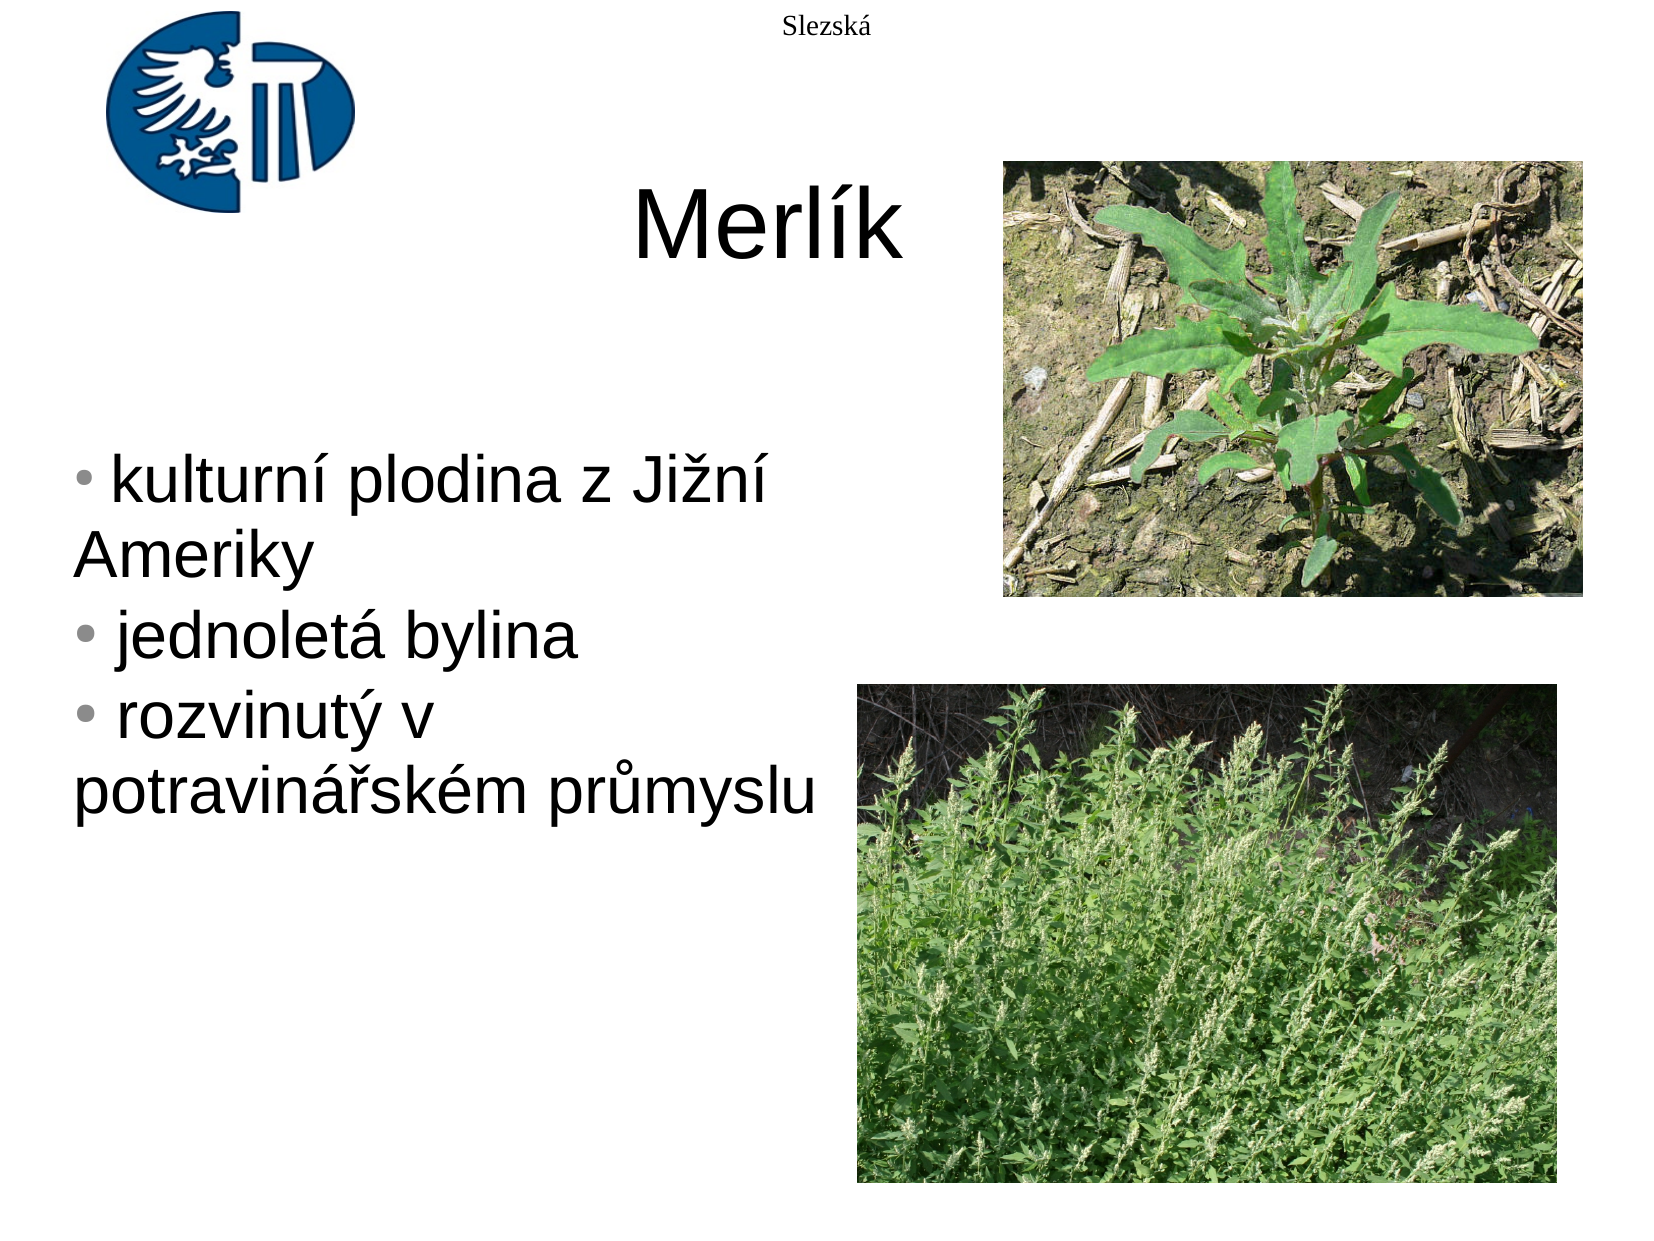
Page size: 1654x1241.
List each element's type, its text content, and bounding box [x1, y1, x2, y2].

picture [1003, 161, 1583, 597]
picture [106, 11, 355, 59]
picture [857, 684, 1557, 1183]
title Merlík [23, 59, 1512, 390]
text_box kulturní plodina z Jižní Ameriky jednoletá bylina rozvinutý v potravinářském průmyslu [59, 434, 839, 1028]
